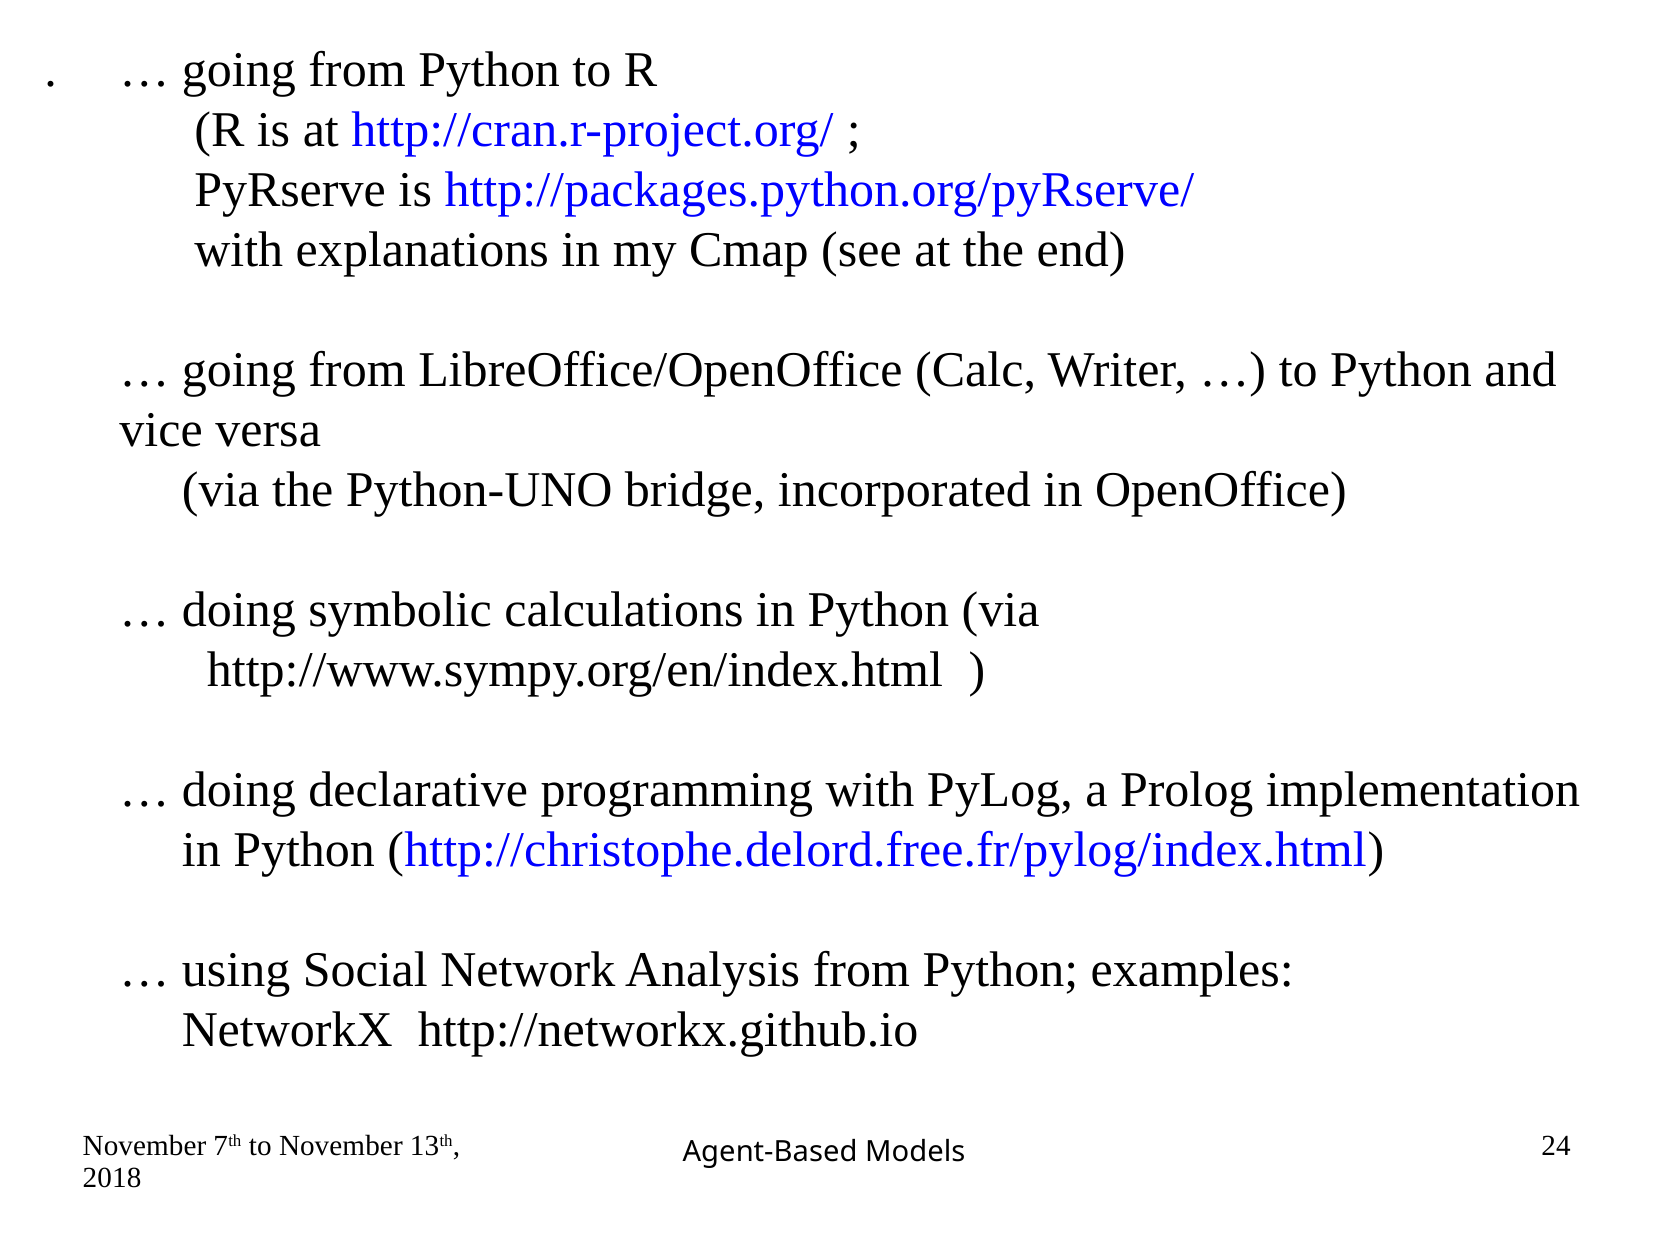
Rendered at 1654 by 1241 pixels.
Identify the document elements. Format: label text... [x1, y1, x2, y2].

text_box . … going from Python to R (R is at http://cran.r-project.org/ ; PyRserve is http://packages.python.org/pyRserve/ with explanations in my Cmap (see at the end) … going from LibreOffice/OpenOffice (Calc, Writer, …) to Python and vice versa (via the Python-UNO bridge, incorporated in OpenOffice) … doing symbolic calculations in Python (via http://www.sympy.org/en/index.html ) … doing declarative programming with PyLog, a Prolog implementation in Python (http://christophe.delord.free.fr/pylog/index.html) … using Social Network Analysis from Python; examples: NetworkX http://networkx.github.io [29, 29, 1625, 916]
